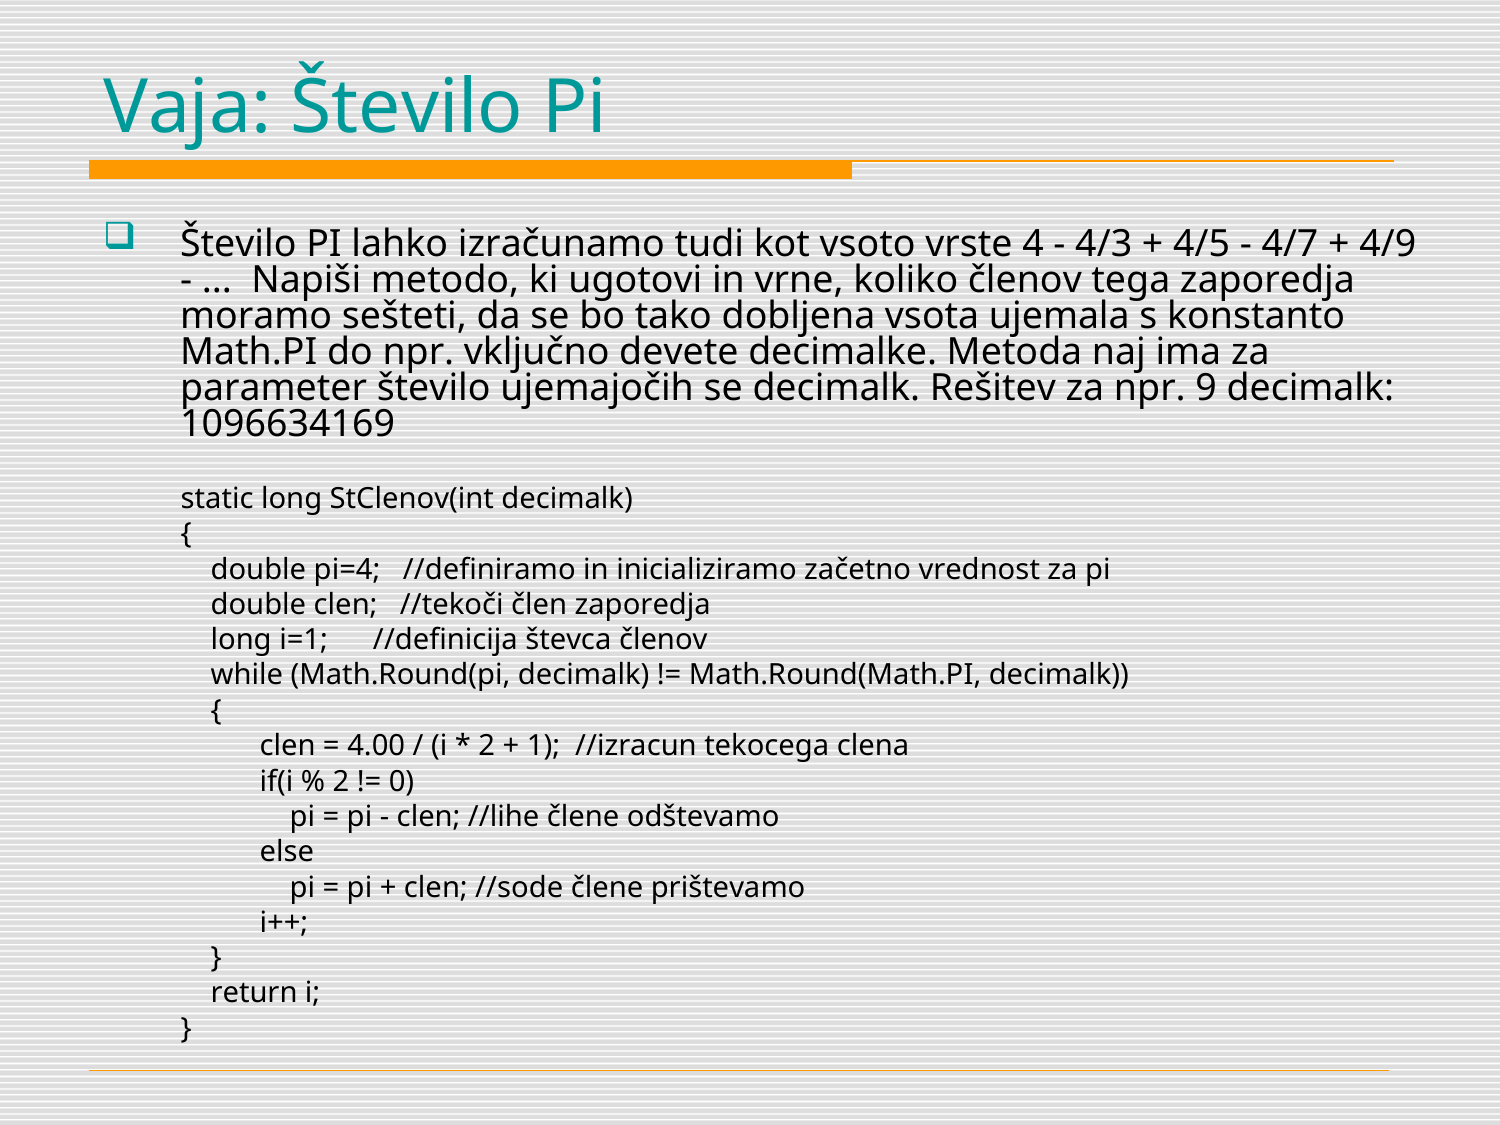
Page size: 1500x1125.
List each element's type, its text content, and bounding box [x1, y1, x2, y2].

title Vaja: Število Pi [88, 42, 1401, 155]
picture [0, 0, 1500, 1125]
list Število PI lahko izračunamo tudi kot vsoto vrste 4 - 4/3 + 4/5 - 4/7 + 4/9 - ... Napiši metodo, ki ugotovi in vrne, koliko členov tega zaporedja moramo sešteti, da se bo tako dobljena vsota ujemala s konstanto Math.PI do npr. vključno devete decimalke. Metoda naj ima za parameter število ujemajočih se decimalk. Rešitev za npr. 9 decimalk: 1096634169 static long StClenov(int decimalk) { double pi=4; //definiramo in inicializiramo začetno vrednost za pi double clen; //tekoči člen zaporedja long i=1; //definicija števca členov while (Math.Round(pi, decimalk) != Math.Round(Math.PI, decimalk)) { clen = 4.00 / (i * 2 + 1); //izracun tekocega clena if(i % 2 != 0) pi = pi - clen; //lihe člene odštevamo else pi = pi + clen; //sode člene prištevamo i++; } return i; } [88, 220, 1483, 1059]
